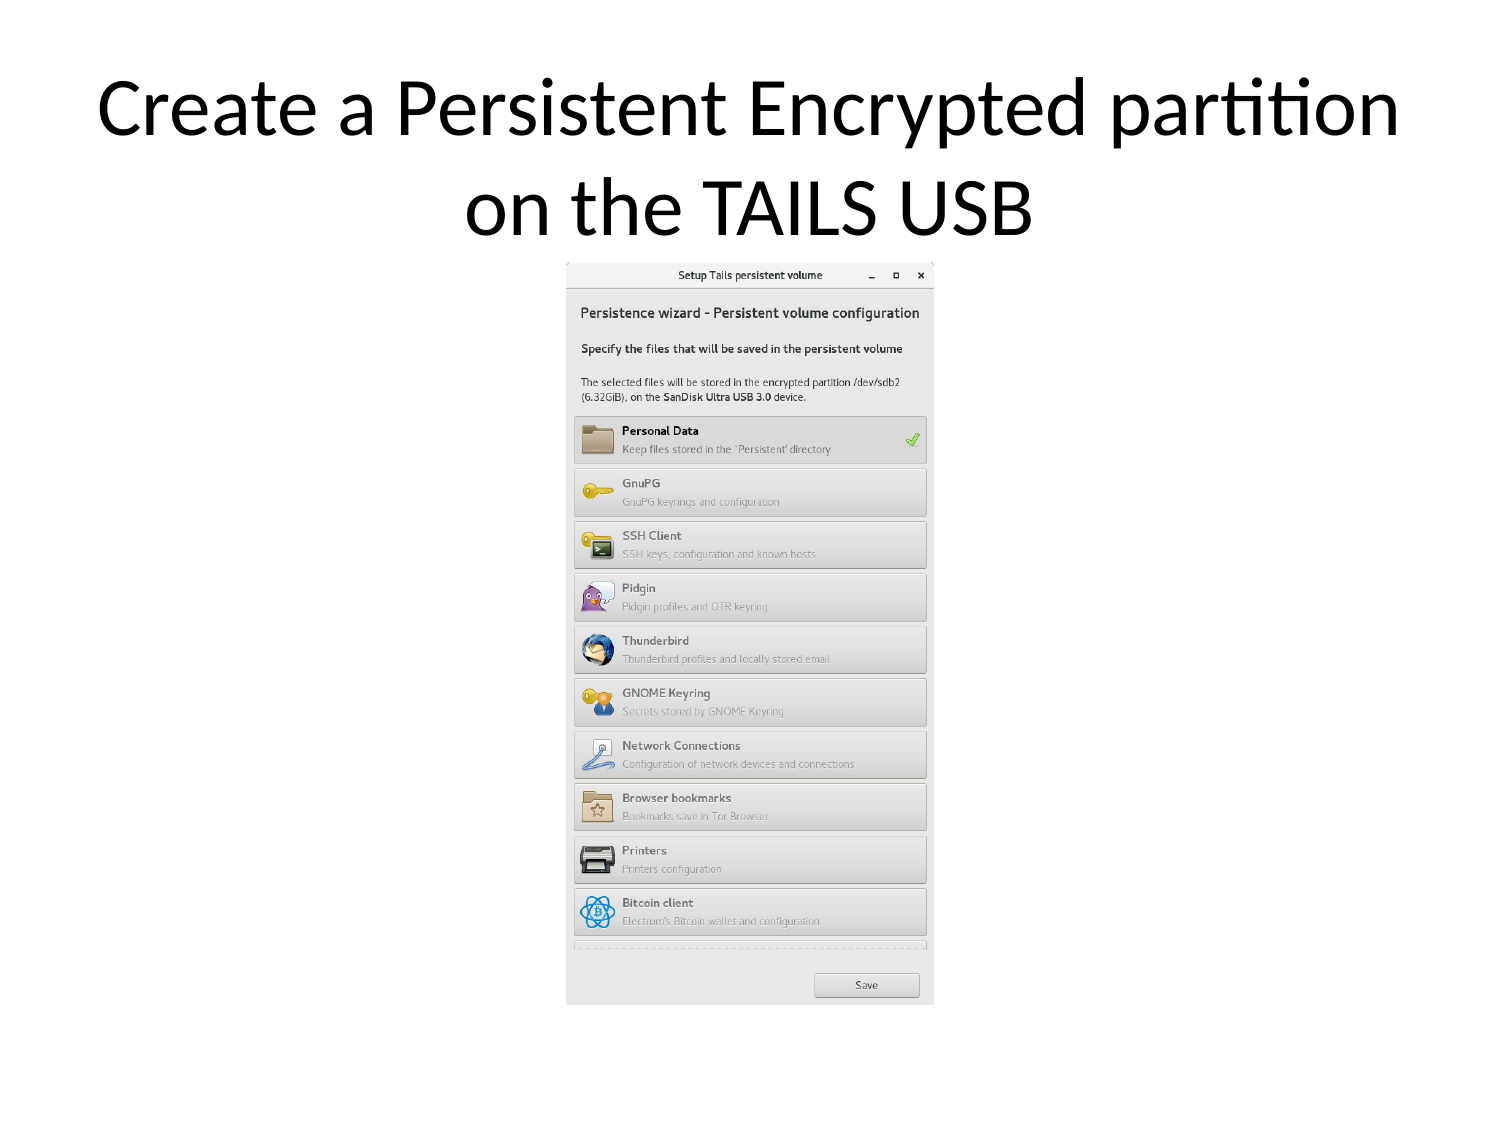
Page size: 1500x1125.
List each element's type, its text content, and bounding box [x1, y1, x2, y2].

picture [566, 262, 934, 1005]
title Create a Persistent Encrypted partition on the TAILS USB [75, 45, 1426, 233]
